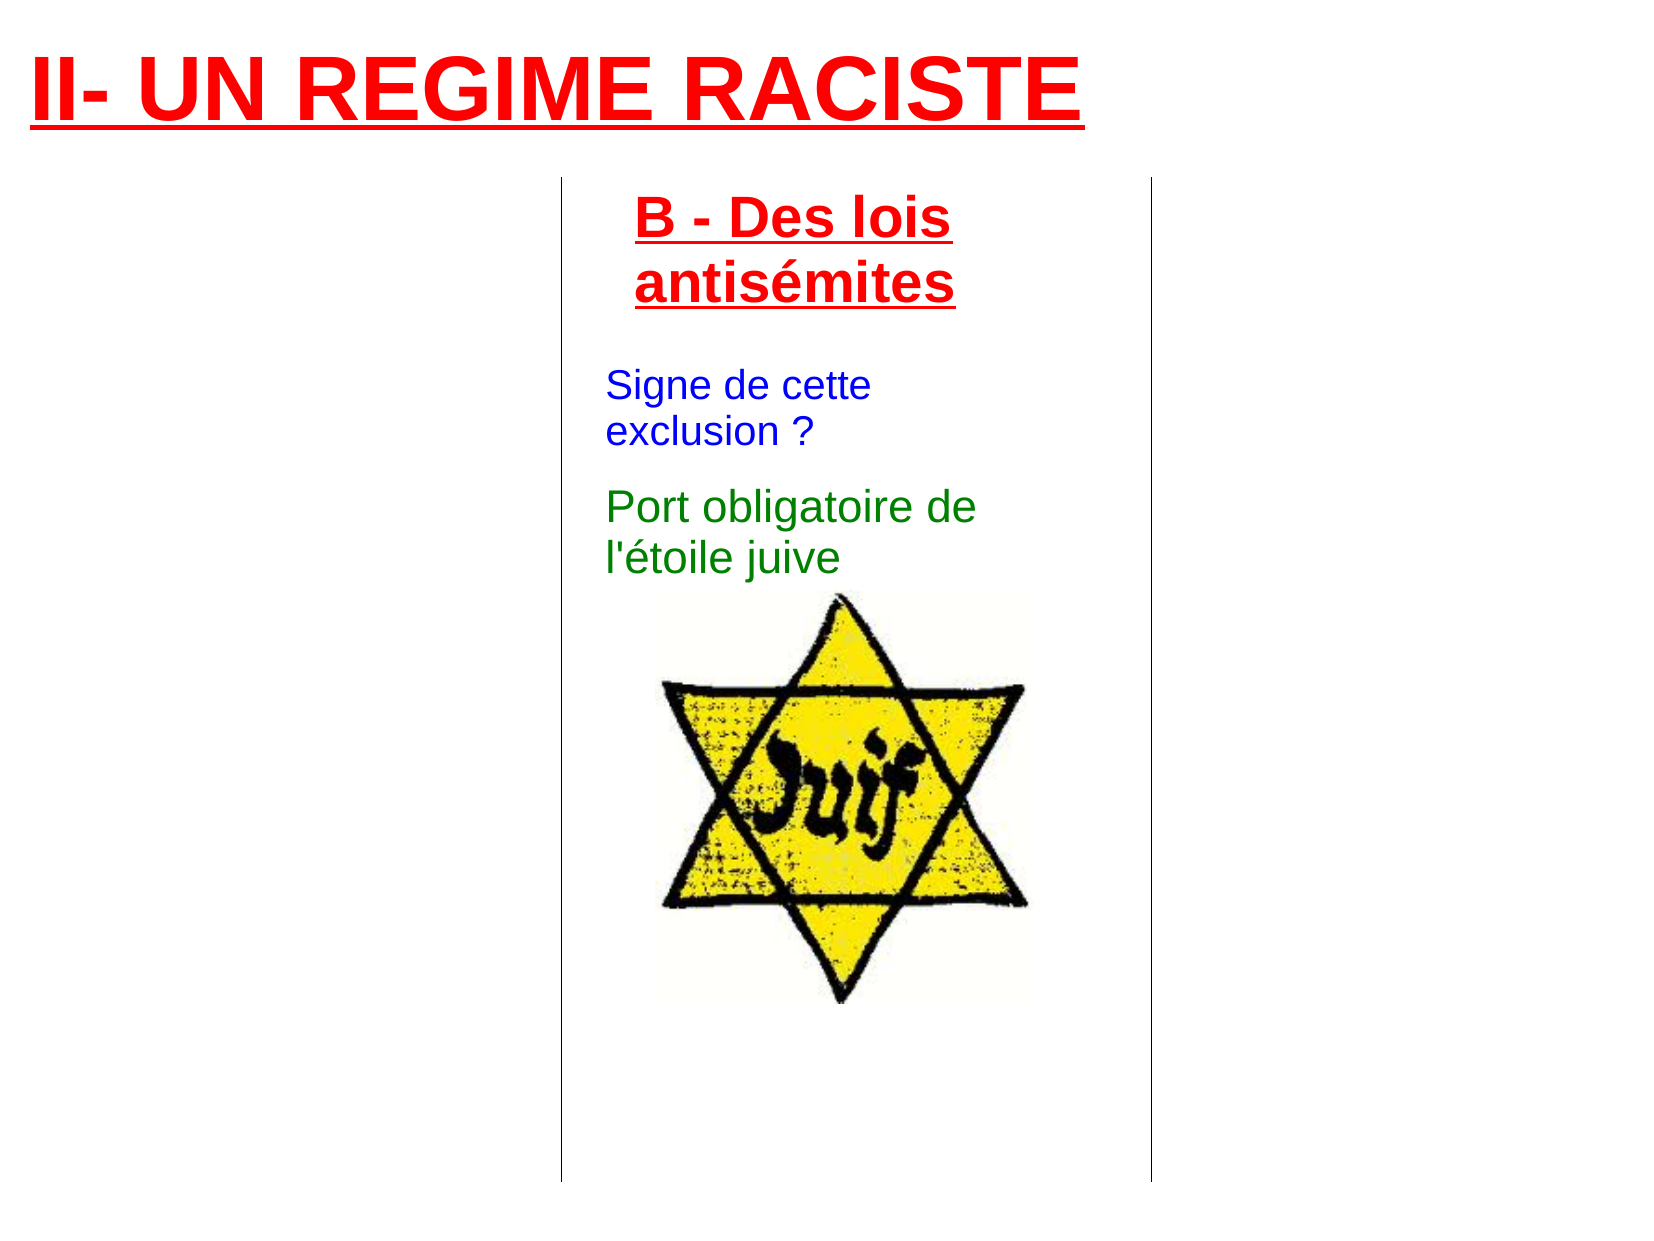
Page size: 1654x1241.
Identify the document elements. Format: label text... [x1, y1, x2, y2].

text_box B - Des lois antisémites [620, 177, 1123, 333]
text_box Signe de cette exclusion ? [590, 354, 1093, 463]
text_box Port obligatoire de l'étoile juive [590, 473, 1093, 591]
title II- UN REGIME RACISTE [29, 29, 1625, 148]
picture [655, 590, 1034, 1004]
